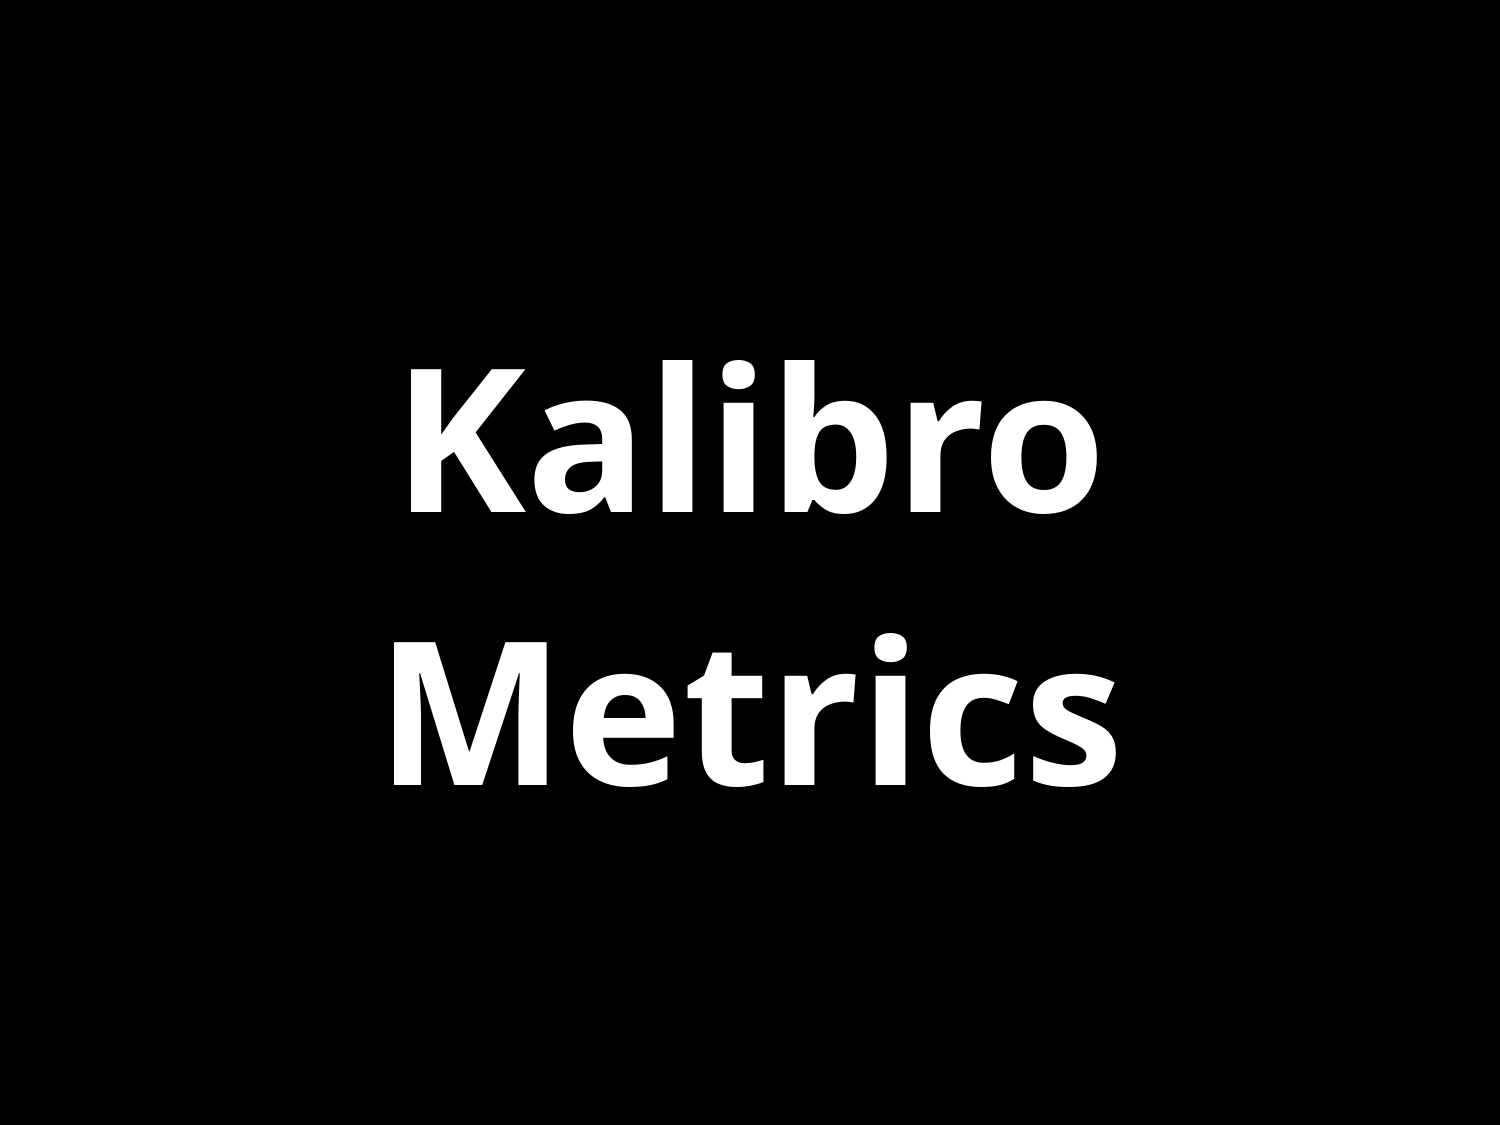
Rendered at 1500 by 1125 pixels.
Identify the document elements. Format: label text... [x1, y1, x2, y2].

title Kalibro Metrics [75, 44, 1425, 1099]
